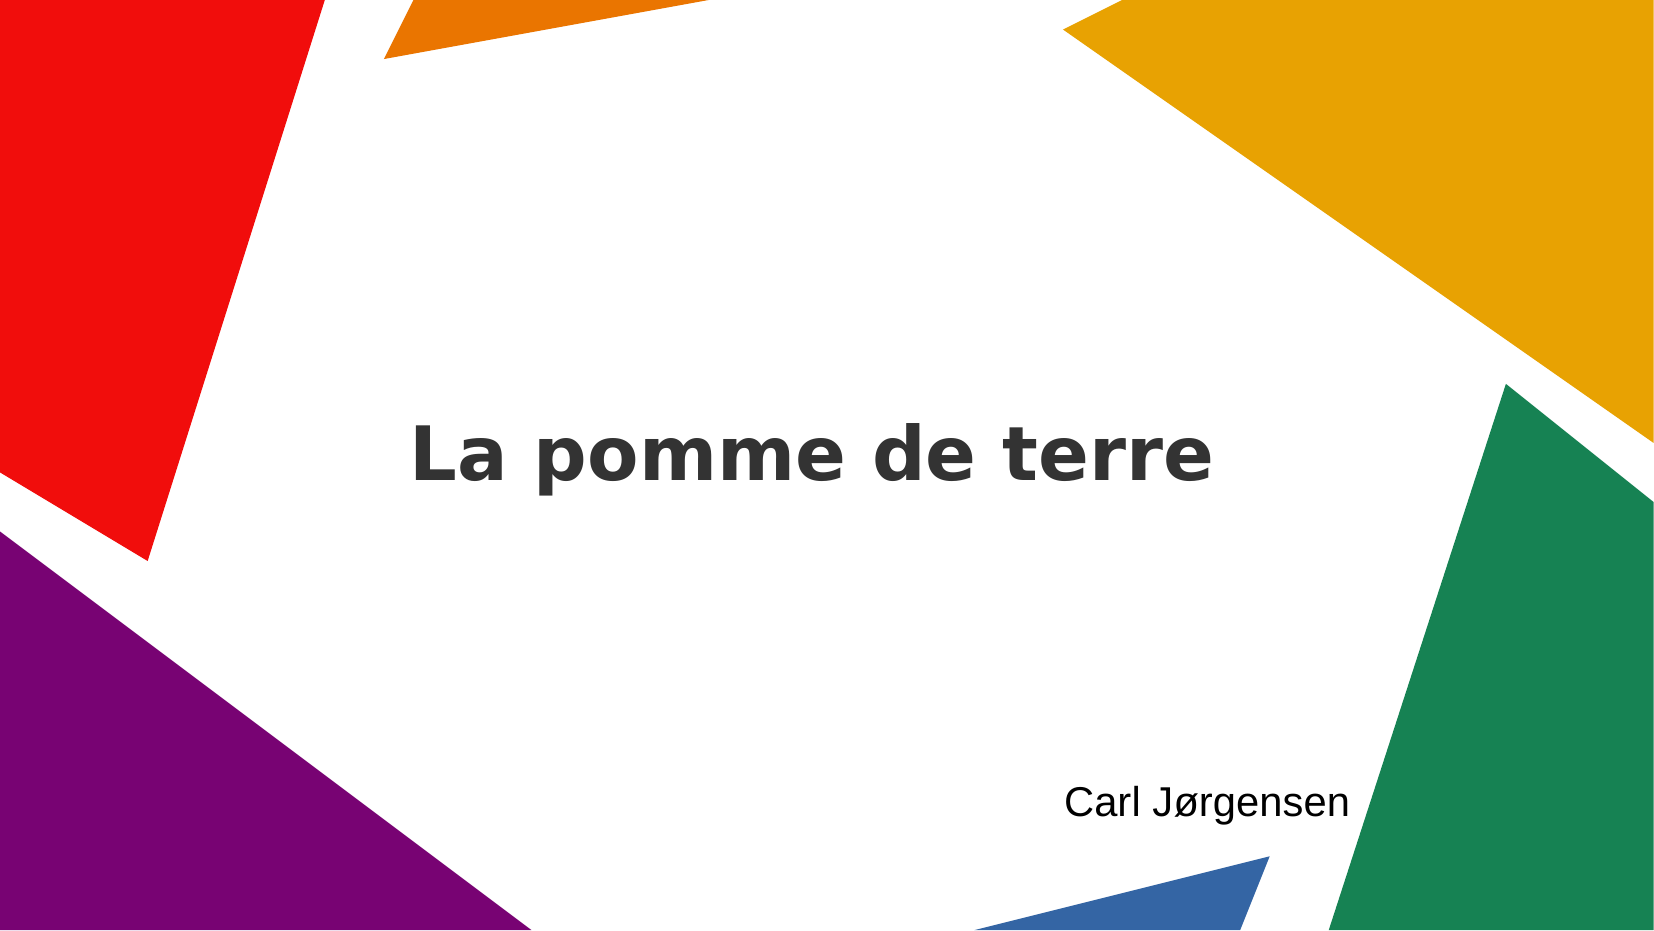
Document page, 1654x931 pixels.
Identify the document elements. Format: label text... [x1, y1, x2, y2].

title La pomme de terre [383, 336, 1241, 573]
subtitle Carl Jørgensen [997, 649, 1418, 931]
